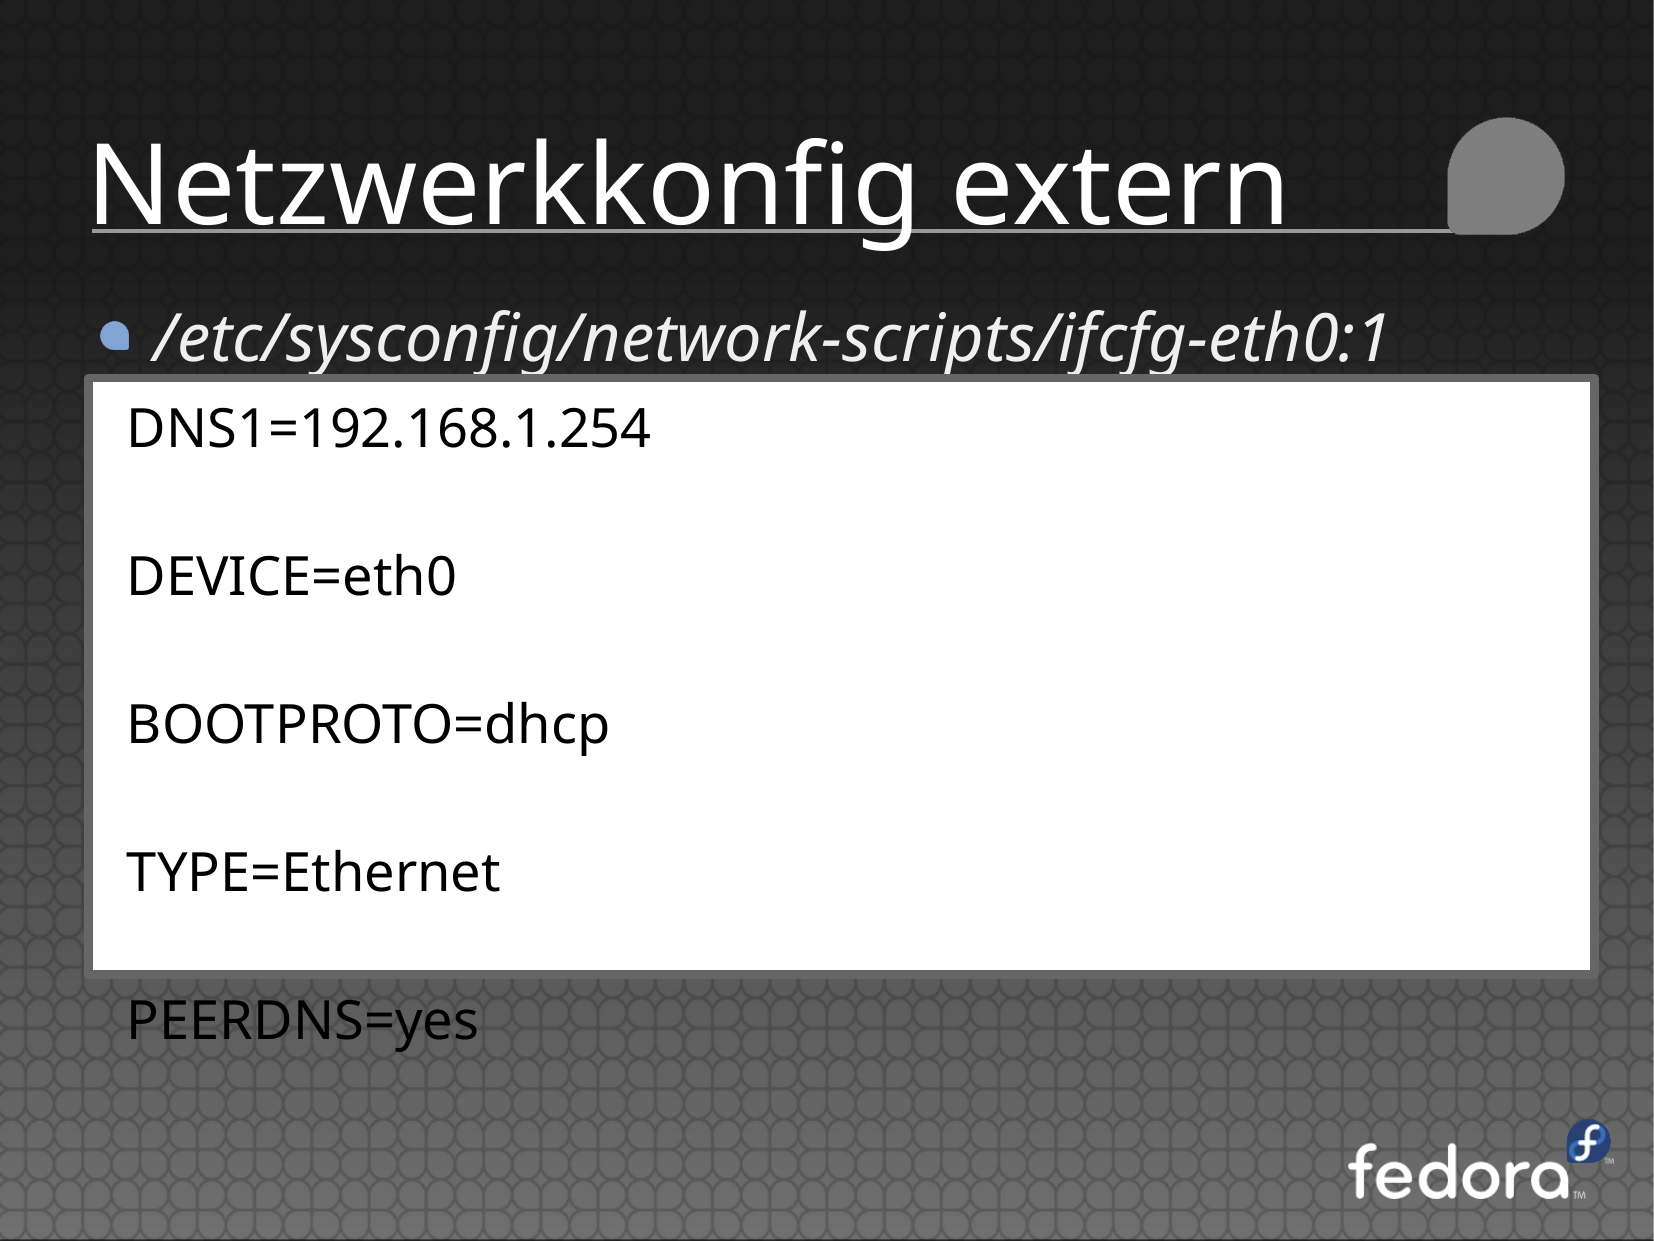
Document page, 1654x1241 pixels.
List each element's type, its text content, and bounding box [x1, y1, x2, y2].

list /etc/sysconfig/network-scripts/ifcfg-eth0:1 [82, 290, 1571, 1109]
title Netzwerkkonfig extern [86, 112, 1576, 249]
text_box DNS1=192.168.1.254 DEVICE=eth0 BOOTPROTO=dhcp TYPE=Ethernet PEERDNS=yes [88, 377, 1595, 975]
picture [0, 0, 1654, 1241]
